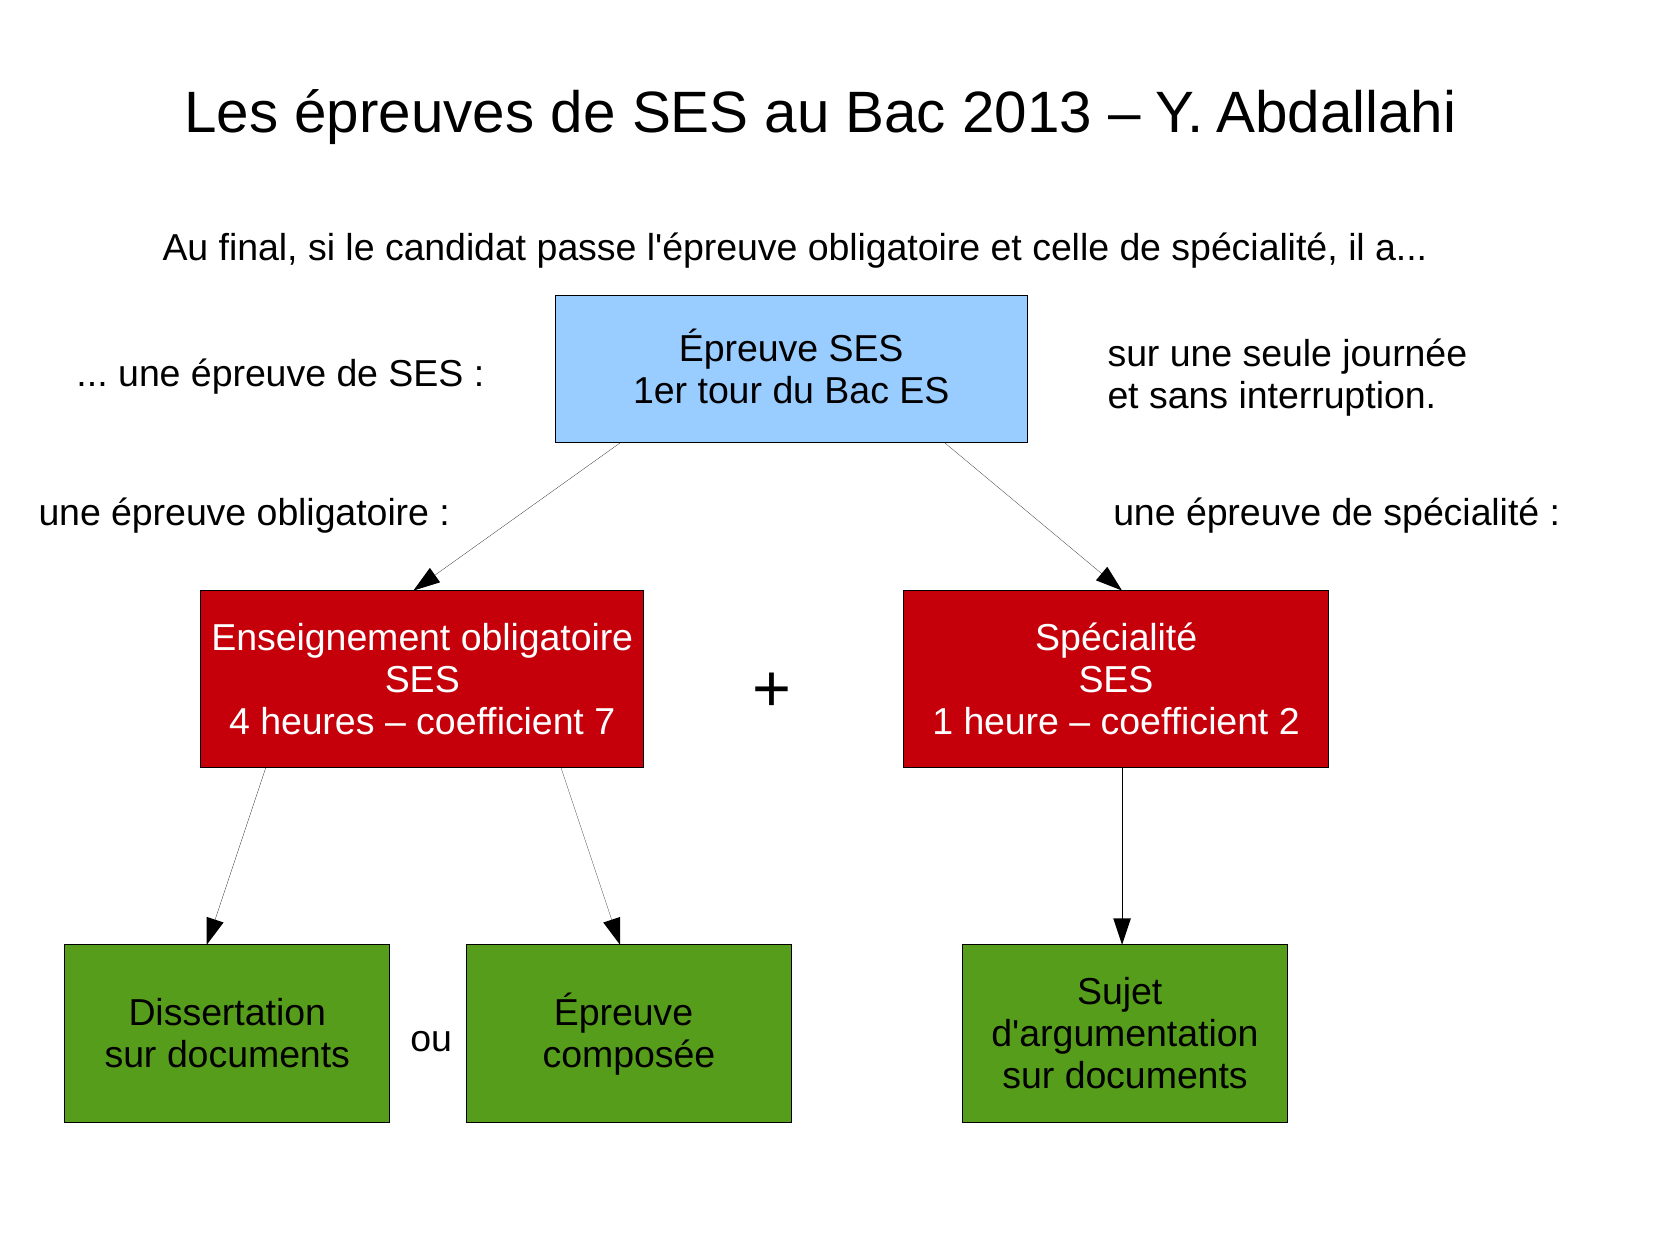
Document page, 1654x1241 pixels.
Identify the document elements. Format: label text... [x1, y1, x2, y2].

text_box Enseignement obligatoire SES 4 heures – coefficient 7 [200, 590, 644, 768]
text_box ou [395, 1009, 468, 1067]
text_box Au final, si le candidat passe l'épreuve obligatoire et celle de spécialité, il a... [147, 218, 1446, 276]
text_box Épreuve SES 1er tour du Bac ES [555, 295, 1028, 443]
text_box sur une seule journée et sans interruption. [1092, 324, 1484, 424]
text_box Dissertation sur documents [64, 944, 390, 1123]
text_box Spécialité SES 1 heure – coefficient 2 [903, 590, 1329, 768]
text_box + [738, 643, 807, 757]
title Les épreuves de SES au Bac 2013 – Y. Abdallahi [76, 53, 1566, 172]
text_box ... une épreuve de SES : [59, 345, 503, 403]
text_box une épreuve obligatoire : [23, 484, 532, 556]
text_box Sujet d'argumentation sur documents [962, 944, 1288, 1123]
text_box Épreuve composée [466, 944, 792, 1123]
text_box une épreuve de spécialité : [1098, 484, 1577, 542]
